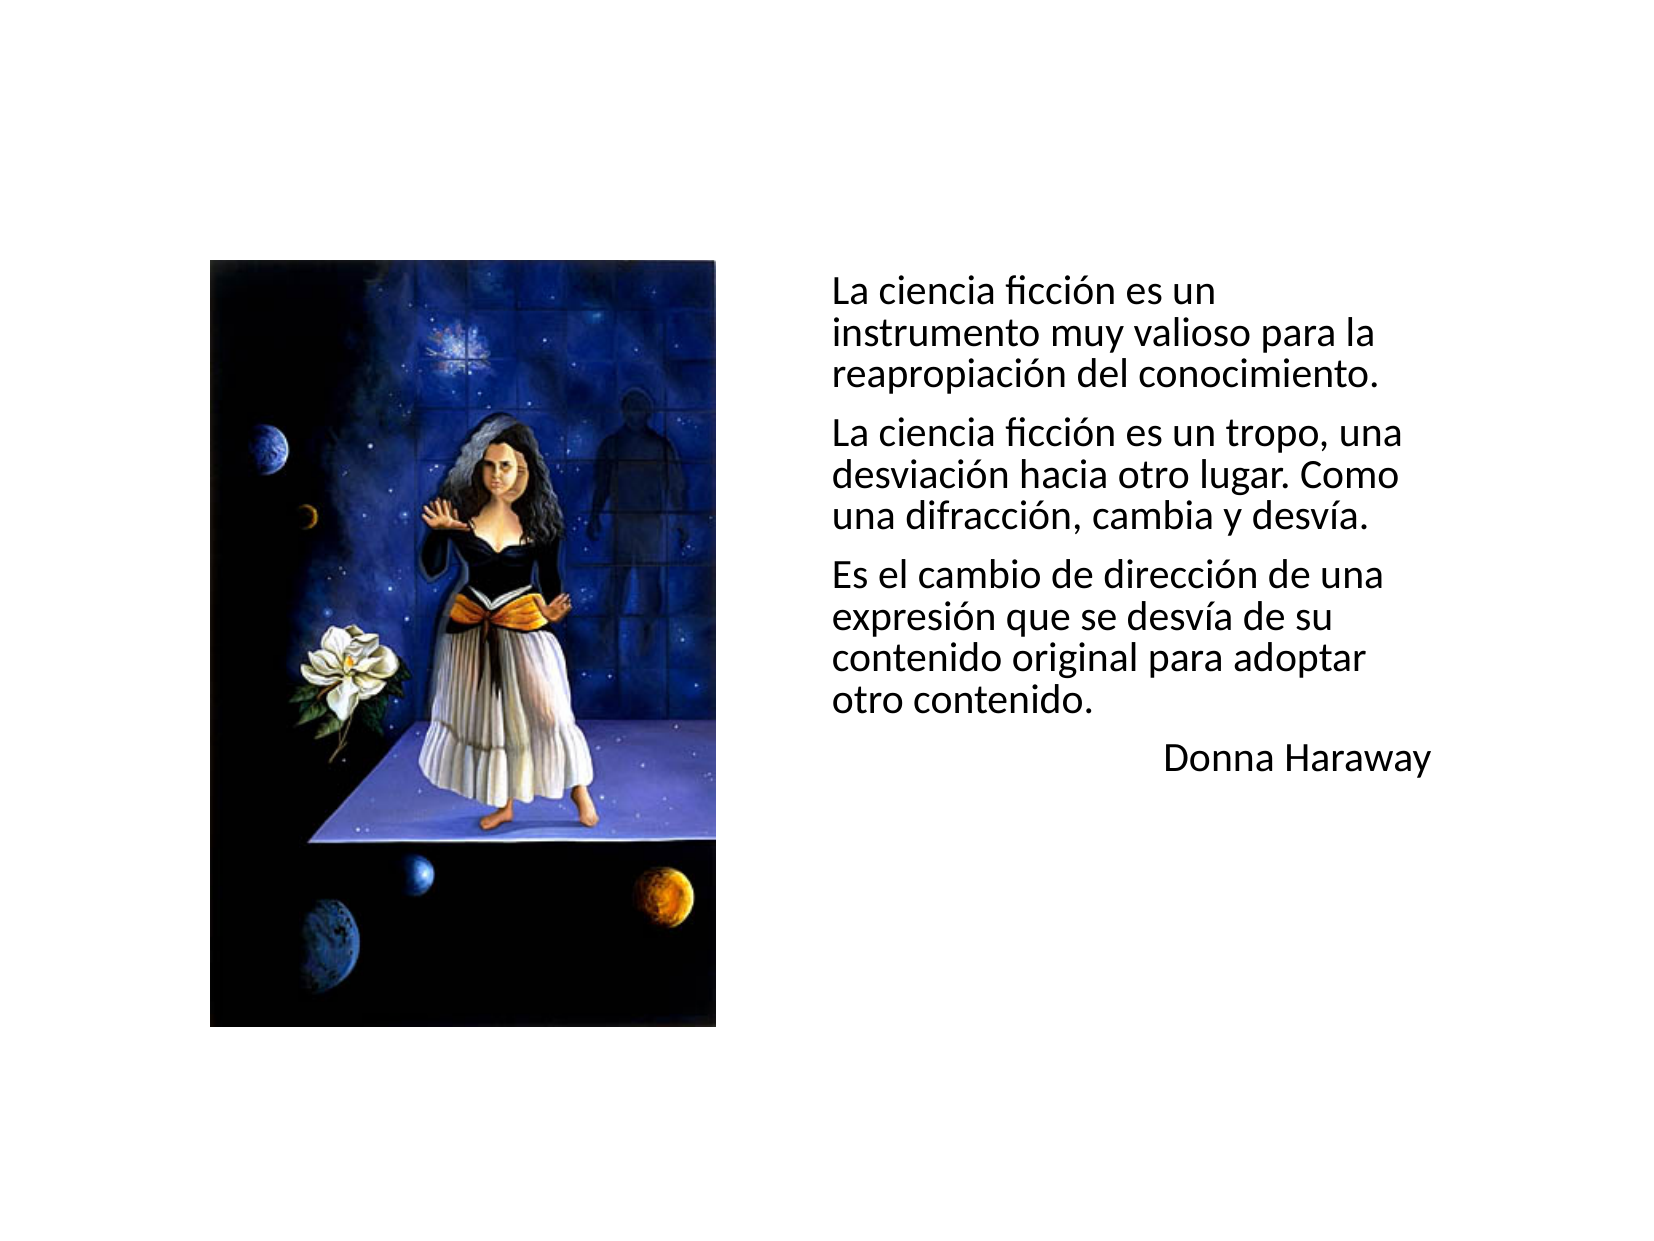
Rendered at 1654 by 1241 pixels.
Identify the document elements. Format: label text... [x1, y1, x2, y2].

text_box La ciencia ficción es un instrumento muy valioso para la reapropiación del conocimiento. La ciencia ficción es un tropo, una desviación hacia otro lugar. Como una difracción, cambia y desvía. Es el cambio de dirección de una expresión que se desvía de su contenido original para adoptar otro contenido. Donna Haraway [761, 265, 1447, 988]
picture [210, 260, 716, 1027]
